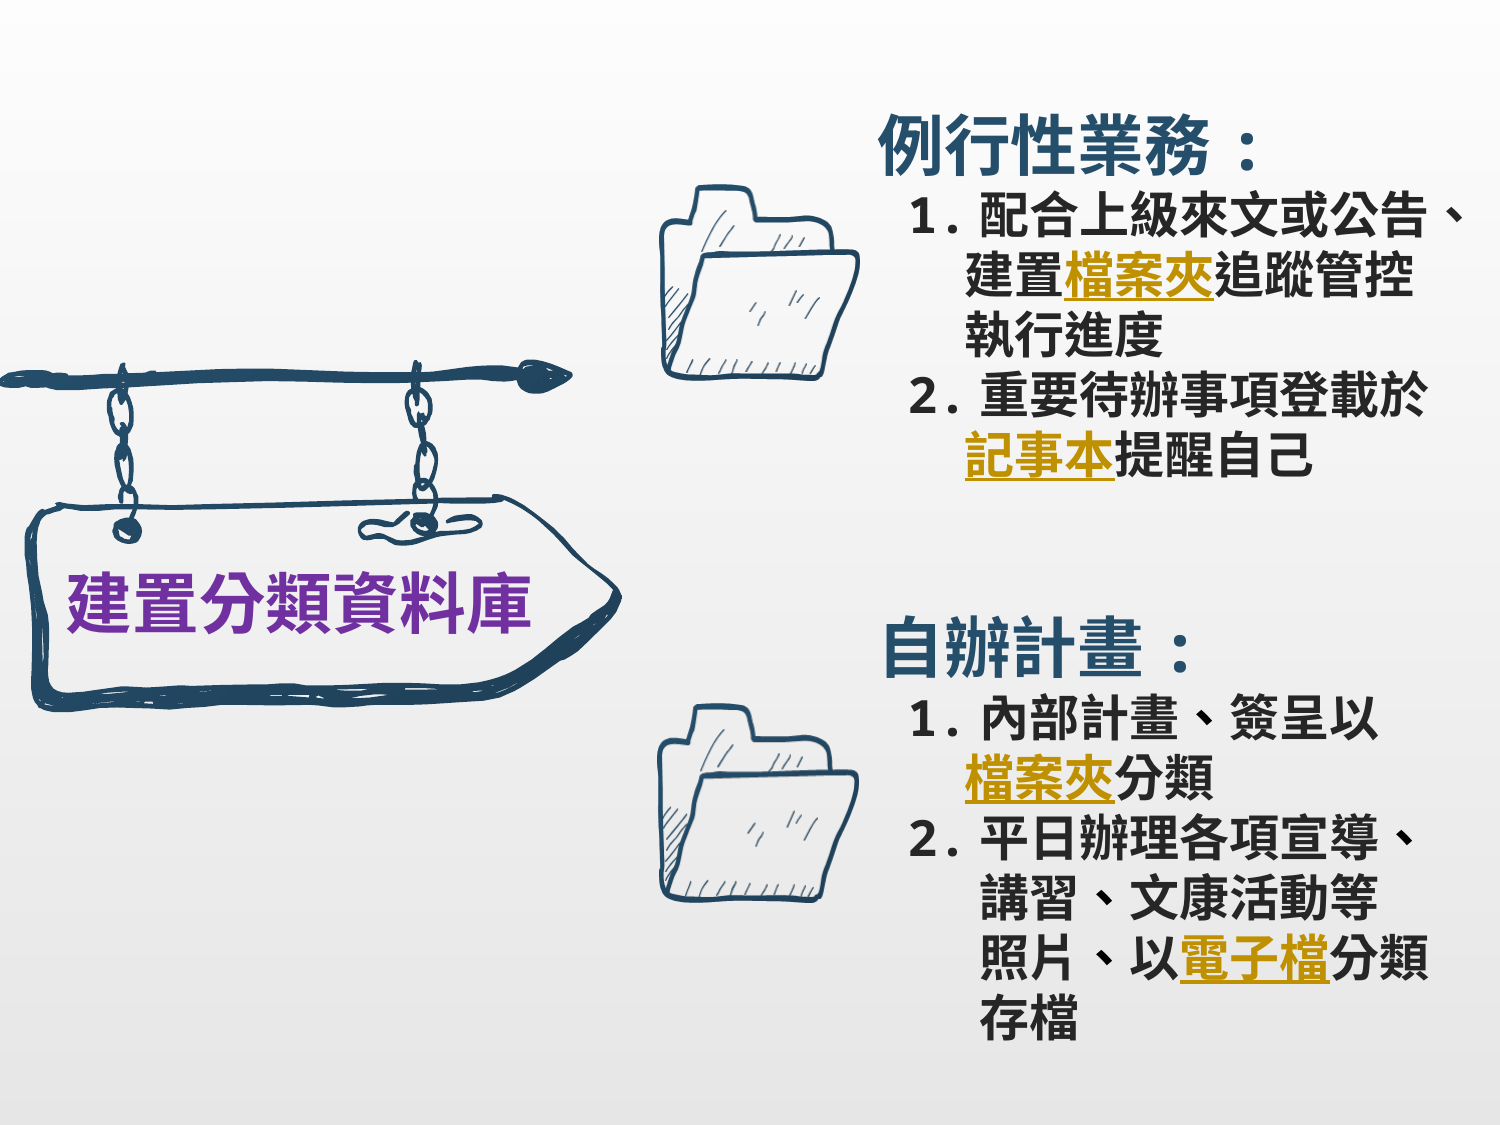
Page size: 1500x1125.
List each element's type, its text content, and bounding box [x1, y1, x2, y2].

text_box 自辦計畫: 1.內部計畫、簽呈以 檔案夾分類 2.平日辦理各項宣導、 講習、文康活動等 照片、以電子檔分類 存檔 [862, 598, 1464, 1055]
picture [657, 703, 859, 903]
text_box 建置分類資料庫 [51, 554, 549, 651]
picture [659, 184, 860, 381]
text_box [0, 359, 622, 713]
text_box 例行性業務: 1.配合上級來文或公告、 建置檔案夾追蹤管控 執行進度 2.重要待辦事項登載於 記事本提醒自己 [862, 96, 1454, 492]
